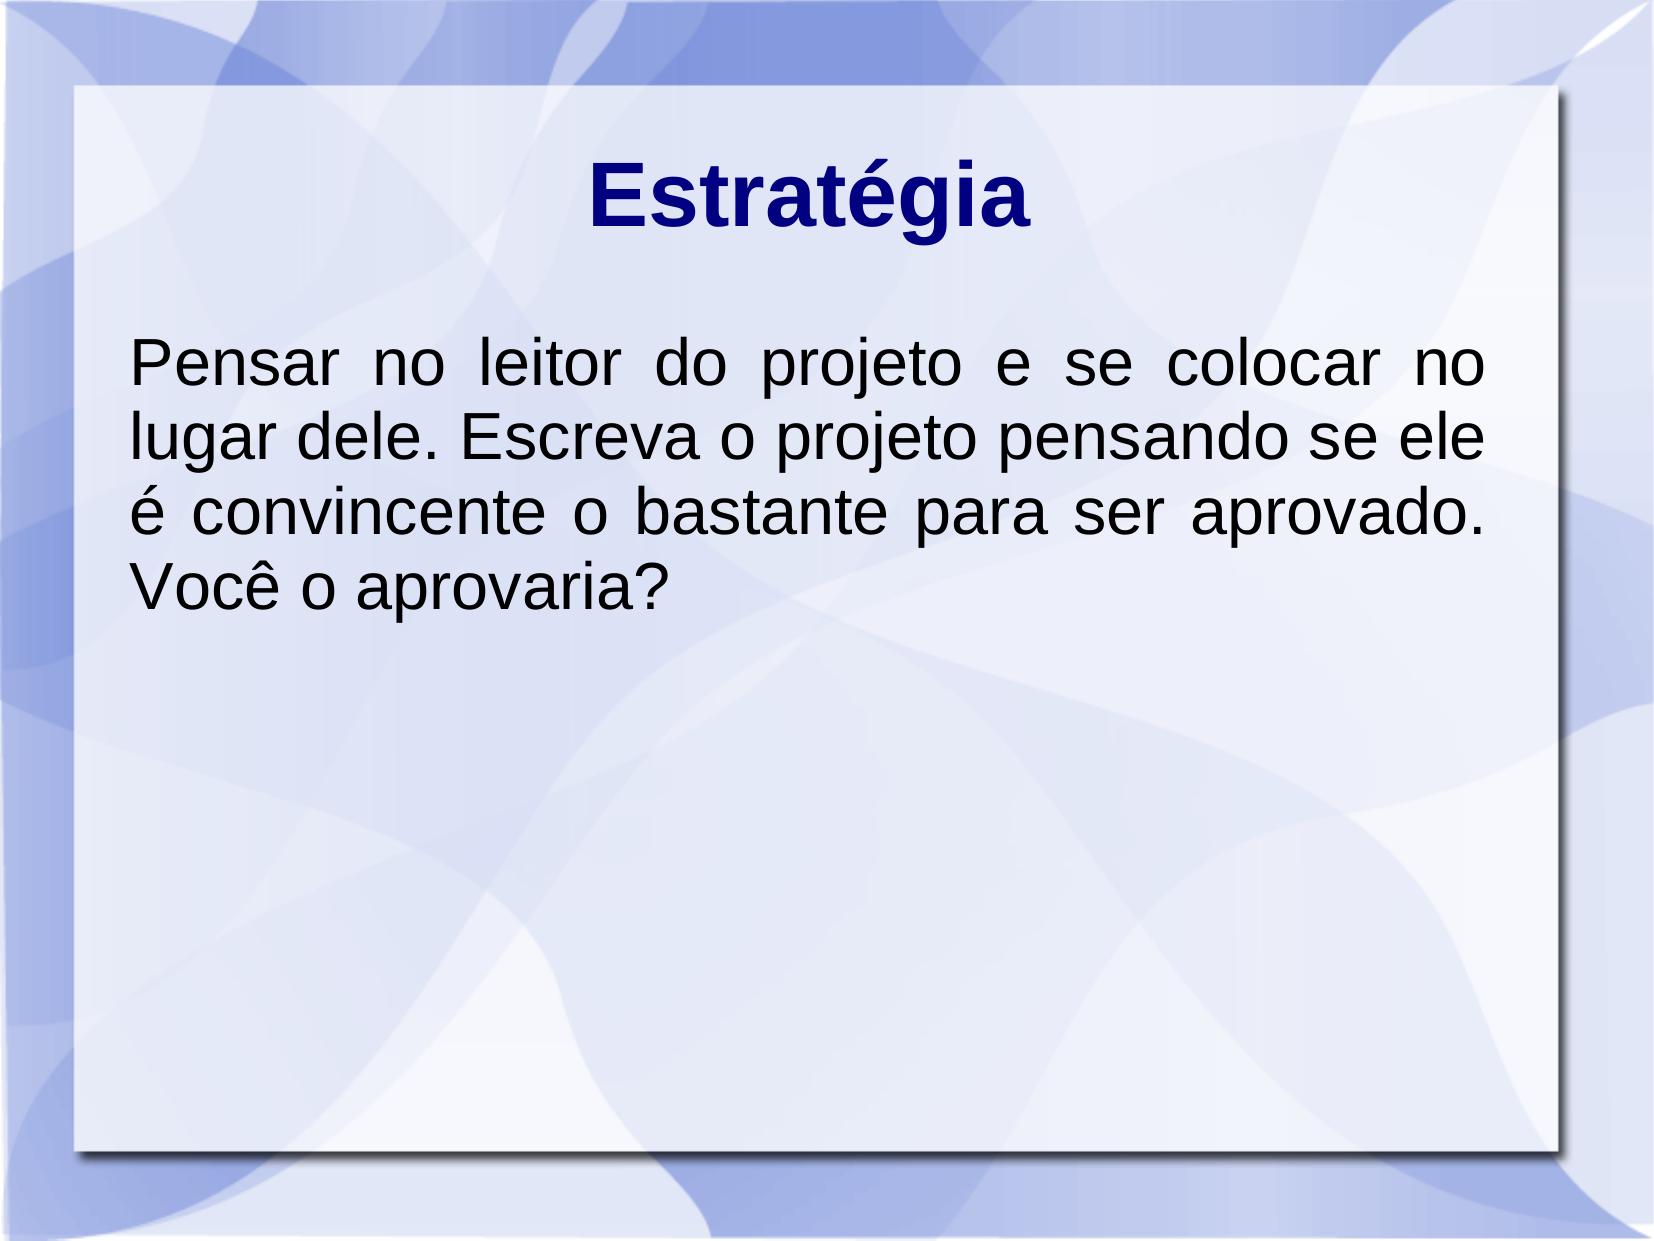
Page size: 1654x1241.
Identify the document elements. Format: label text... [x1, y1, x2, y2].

picture [0, 0, 1654, 1241]
list Pensar no leitor do projeto e se colocar no lugar dele. Escreva o projeto pensando se ele é convincente o bastante para ser aprovado. Você o aprovaria? [129, 324, 1489, 1045]
title Estratégia [82, 90, 1536, 298]
